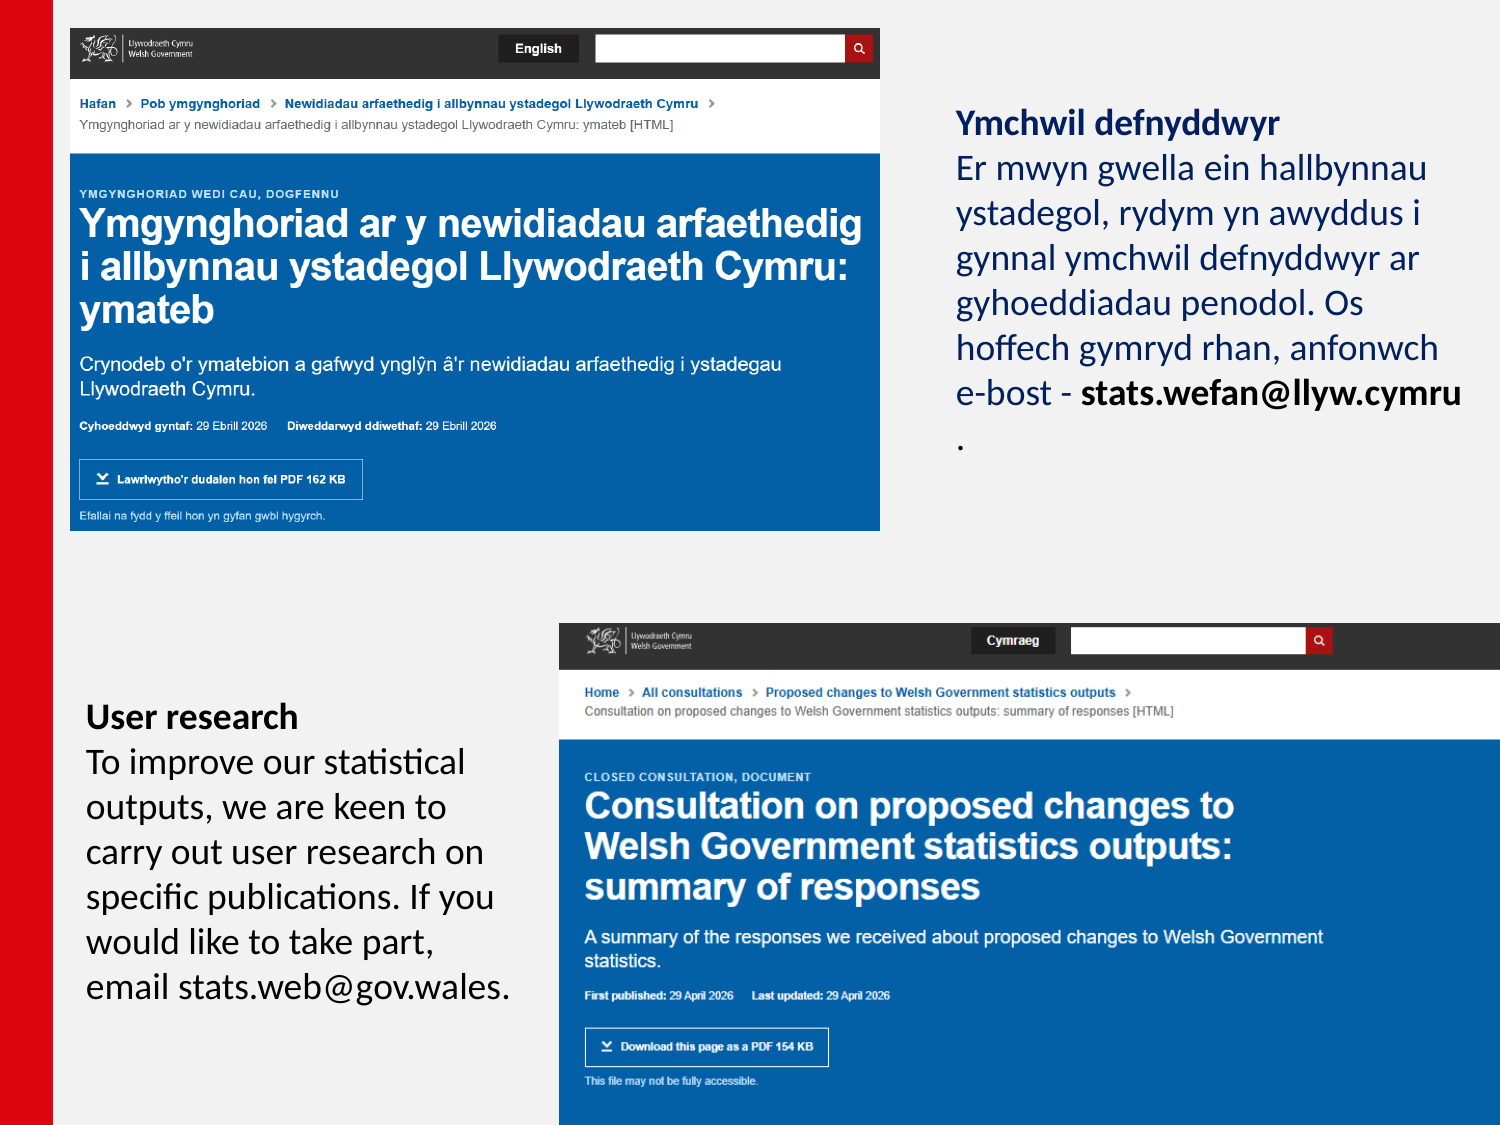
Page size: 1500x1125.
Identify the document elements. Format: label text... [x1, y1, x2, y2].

text_box User research To improve our statistical outputs, we are keen to carry out user research on specific publications. If you would like to take part, email stats.web@gov.wales. [70, 684, 542, 1018]
picture [559, 623, 1500, 1125]
picture [70, 28, 880, 531]
text_box Ymchwil defnyddwyr Er mwyn gwella ein hallbynnau ystadegol, rydym yn awyddus i gynnal ymchwil defnyddwyr ar gyhoeddiadau penodol. Os hoffech gymryd rhan, anfonwch e-bost - stats.wefan@llyw.cymru. [940, 90, 1481, 470]
